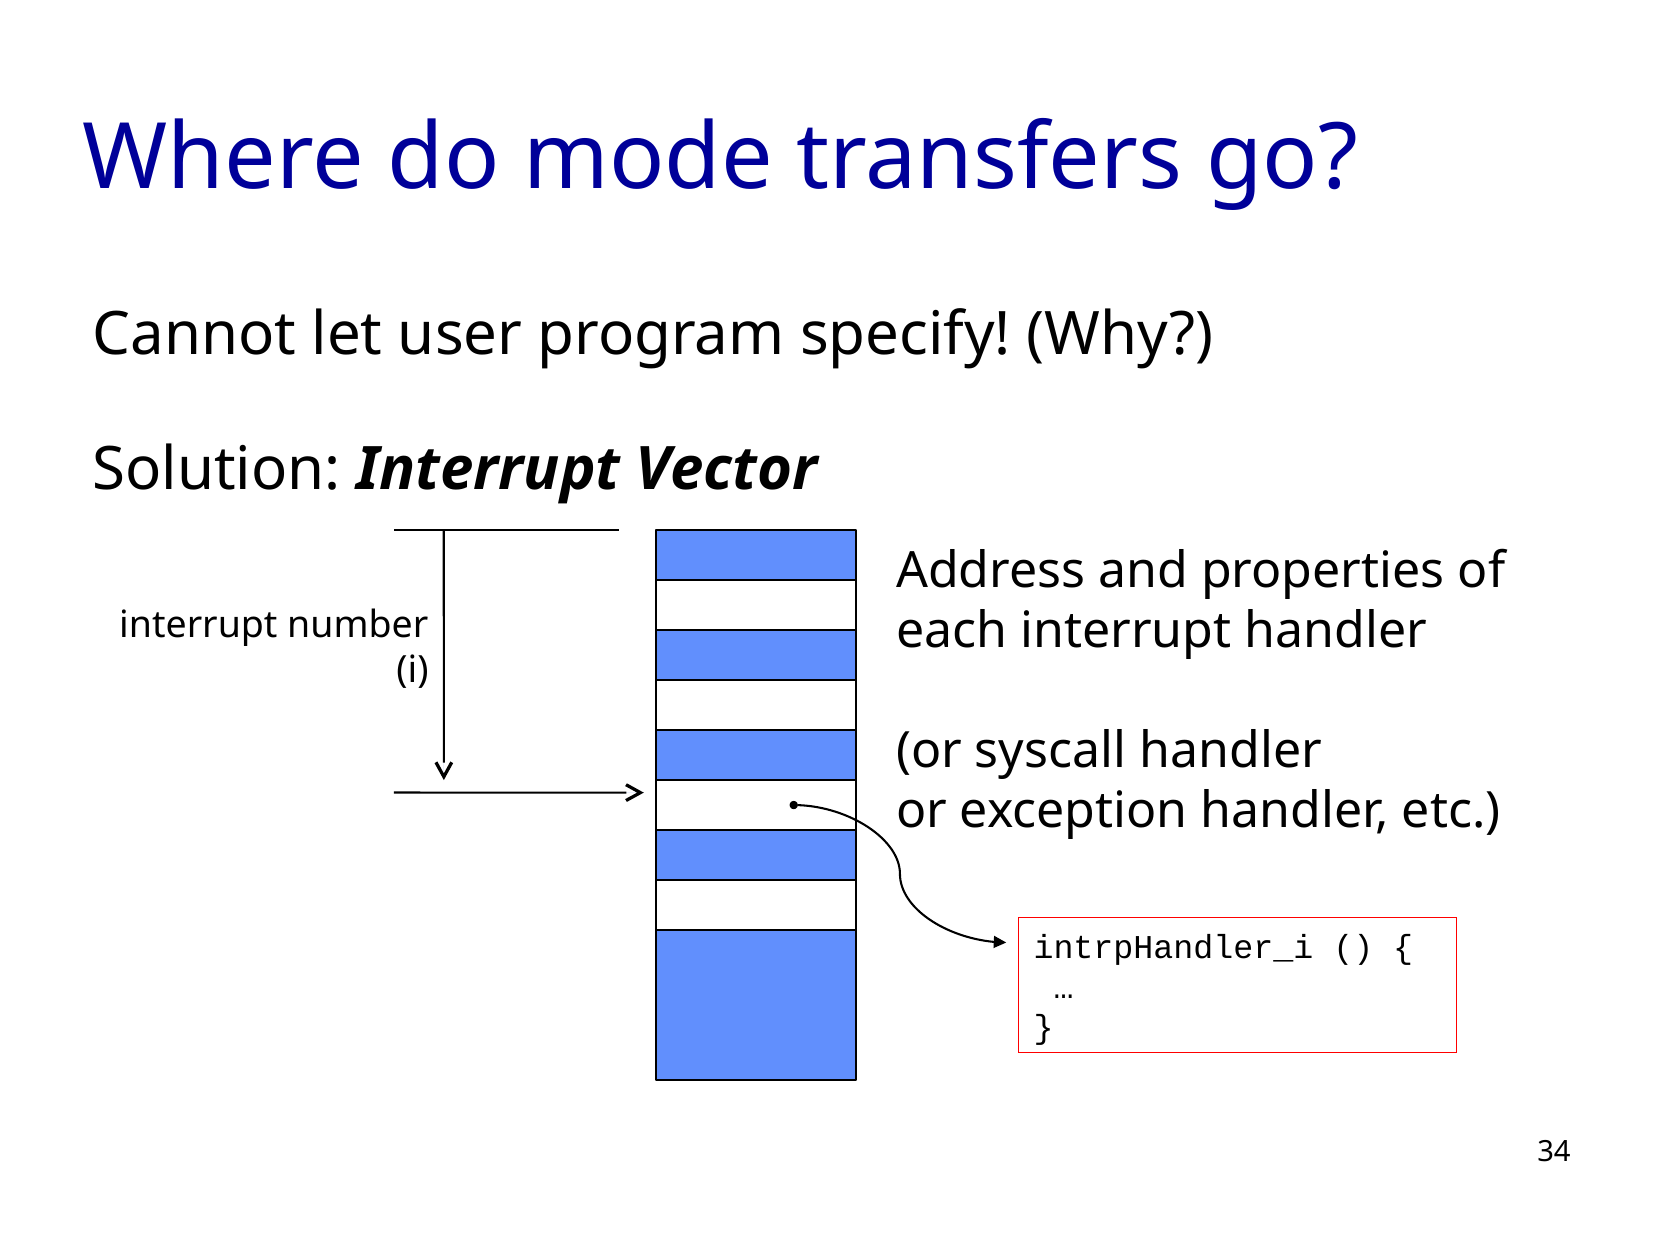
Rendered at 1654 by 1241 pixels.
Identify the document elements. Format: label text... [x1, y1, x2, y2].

title Where do mode transfers go? [82, 49, 1571, 257]
text_box interrupt number (i) [104, 592, 444, 698]
text_box intrpHandler_i () { … } [1018, 917, 1457, 1053]
text_box Address and properties of each interrupt handler (or syscall handler or exception handler, etc.) [881, 530, 1575, 845]
list Cannot let user program specify! (Why?) Solution: Interrupt Vector [60, 290, 1571, 511]
text_box [656, 530, 857, 1081]
